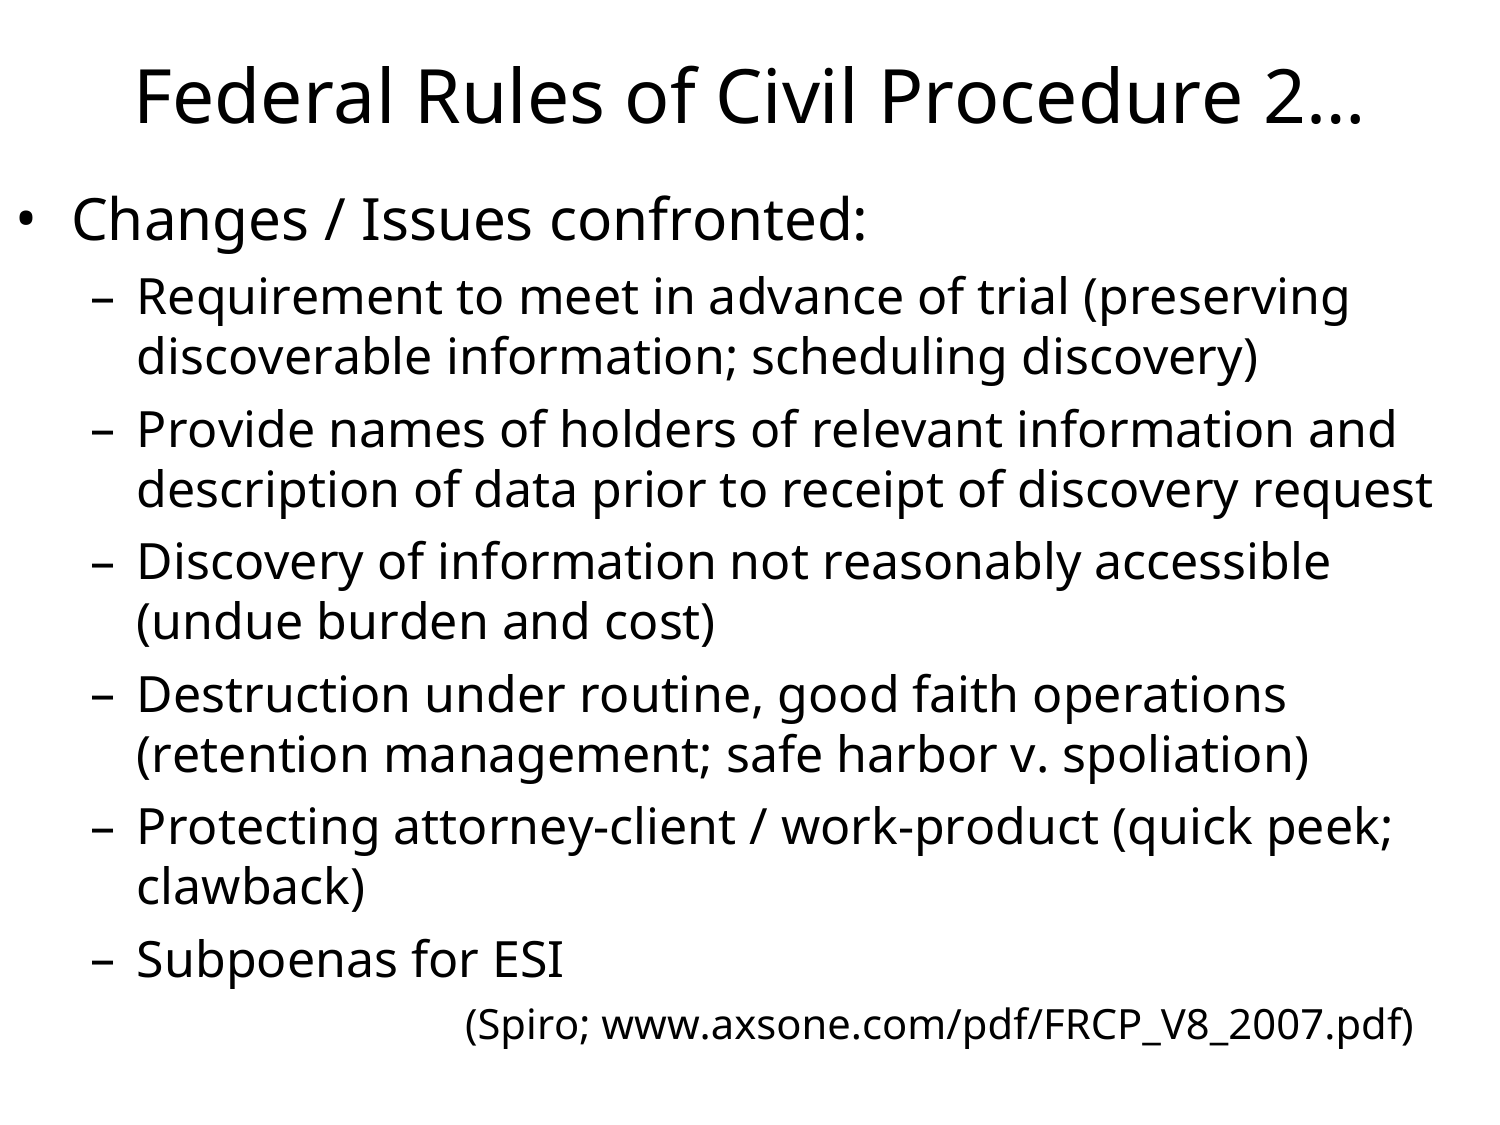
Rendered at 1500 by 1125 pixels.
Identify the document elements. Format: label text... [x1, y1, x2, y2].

title Federal Rules of Civil Procedure 2… [112, 0, 1388, 174]
list Changes / Issues confronted: Requirement to meet in advance of trial (preserving discoverable information; scheduling discovery) Provide names of holders of relevant information and description of data prior to receipt of discovery request Discovery of information not reasonably accessible (undue burden and cost) Destruction under routine, good faith operations (retention management; safe harbor v. spoliation) Protecting attorney-client / work-product (quick peek; clawback) Subpoenas for ESI (Spiro; www.axsone.com/pdf/FRCP_V8_2007.pdf) [0, 174, 1500, 1125]
